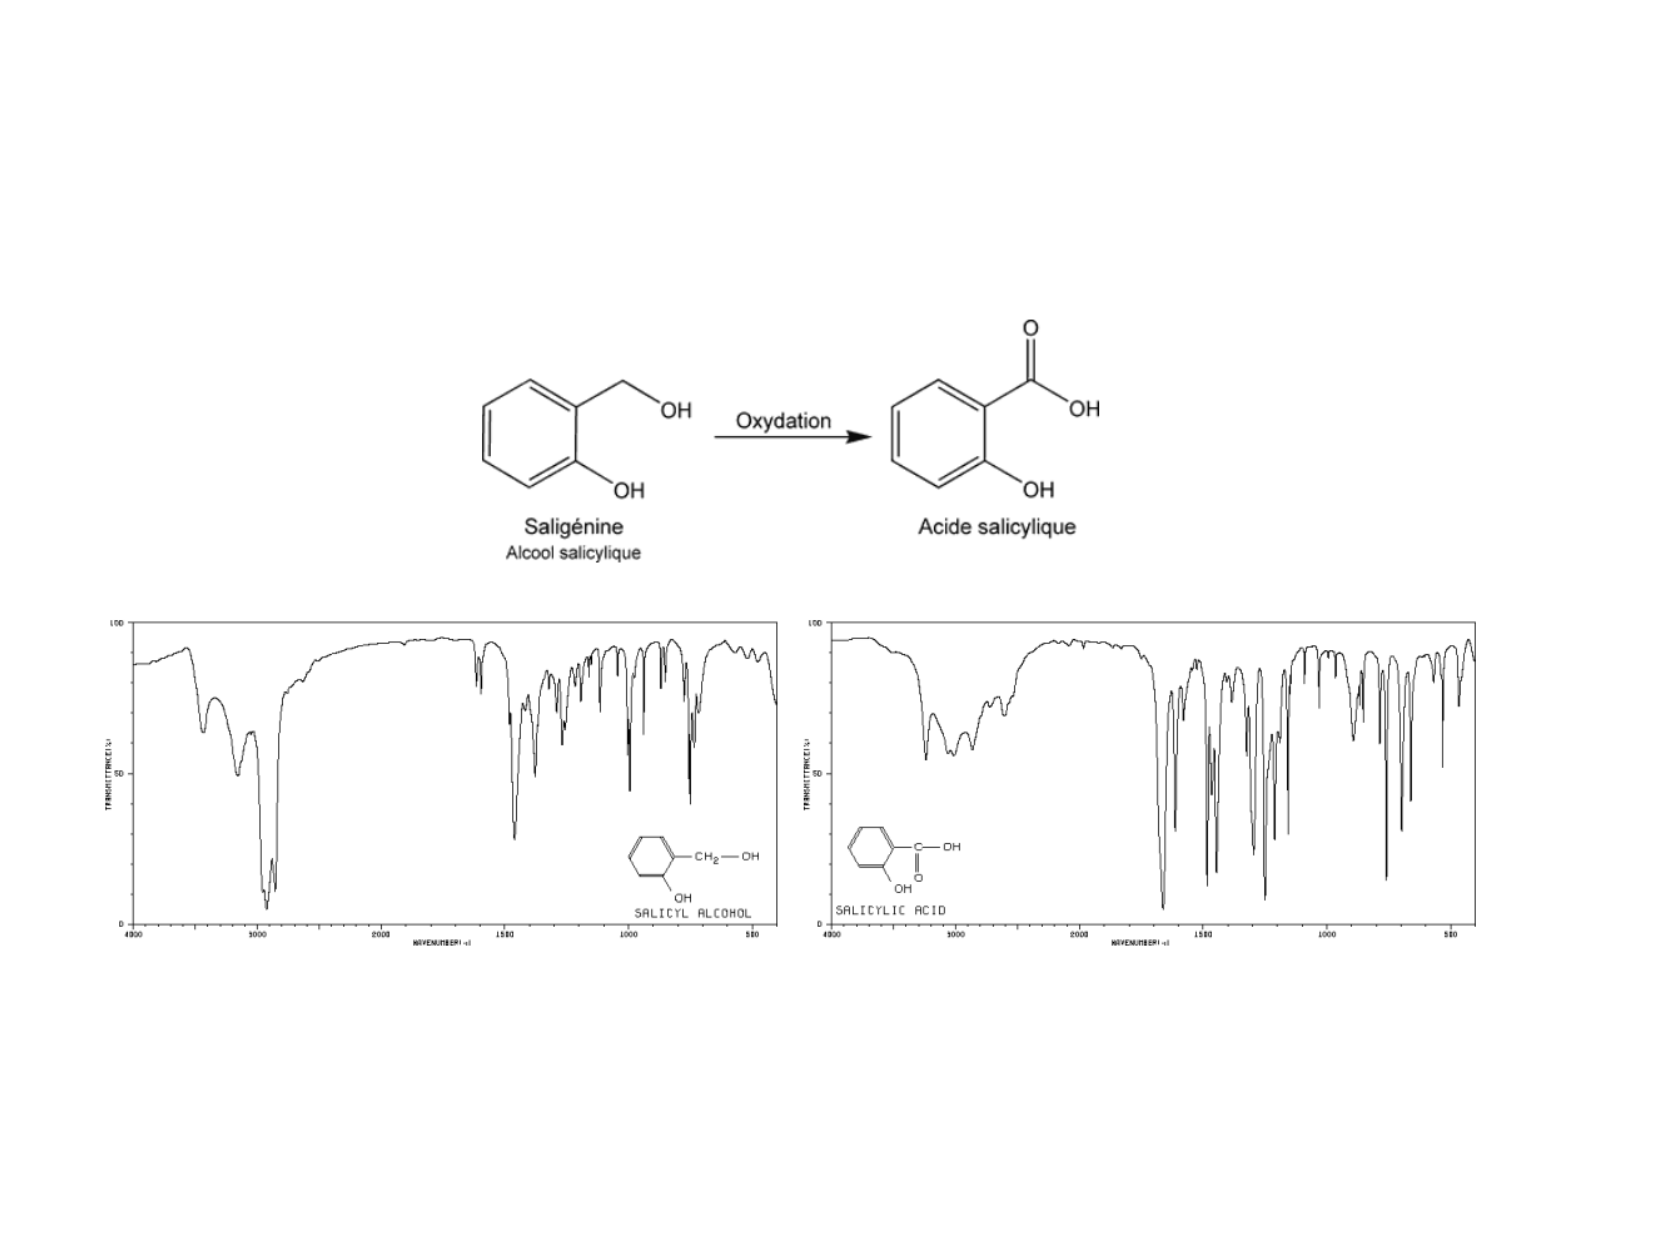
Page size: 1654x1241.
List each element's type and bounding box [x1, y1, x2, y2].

picture [98, 306, 1501, 957]
